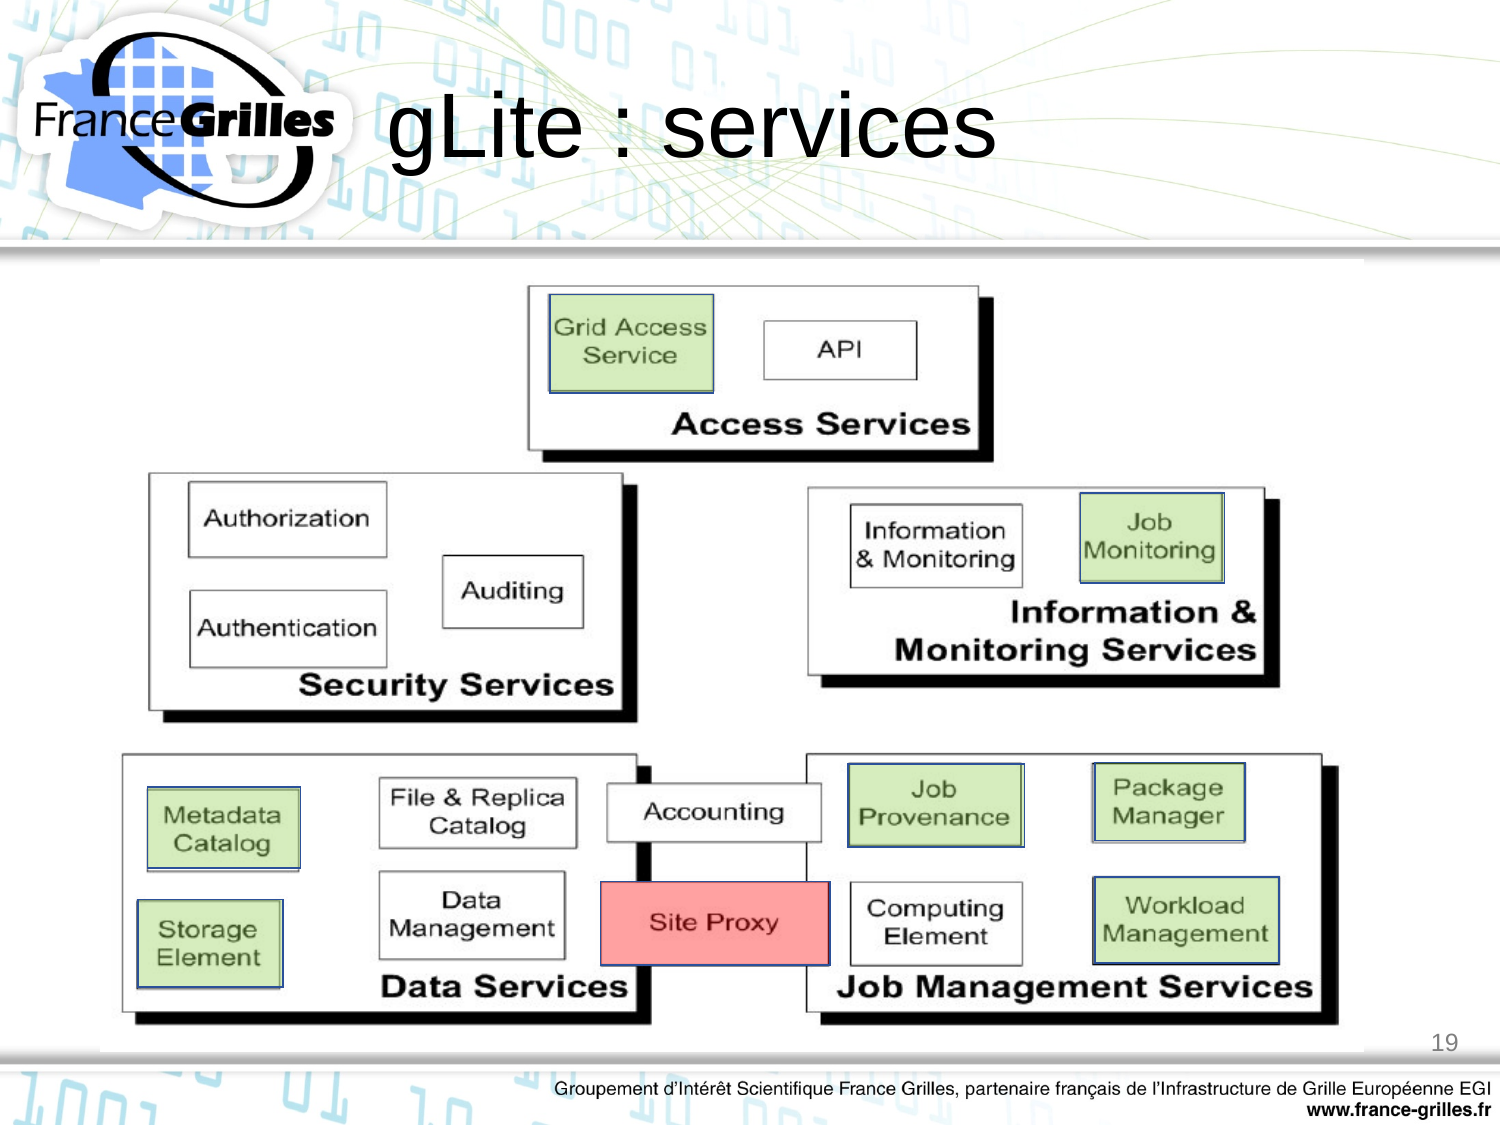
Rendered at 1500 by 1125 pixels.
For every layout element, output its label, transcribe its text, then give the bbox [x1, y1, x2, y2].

text_box [550, 294, 714, 393]
text_box [847, 763, 1025, 847]
text_box [1094, 876, 1280, 963]
picture [0, 0, 1500, 1125]
text_box [1094, 762, 1246, 841]
text_box [137, 899, 283, 988]
title gLite : services [372, 7, 1459, 244]
text_box [600, 881, 831, 966]
text_box [147, 787, 301, 868]
text_box [1080, 492, 1225, 583]
